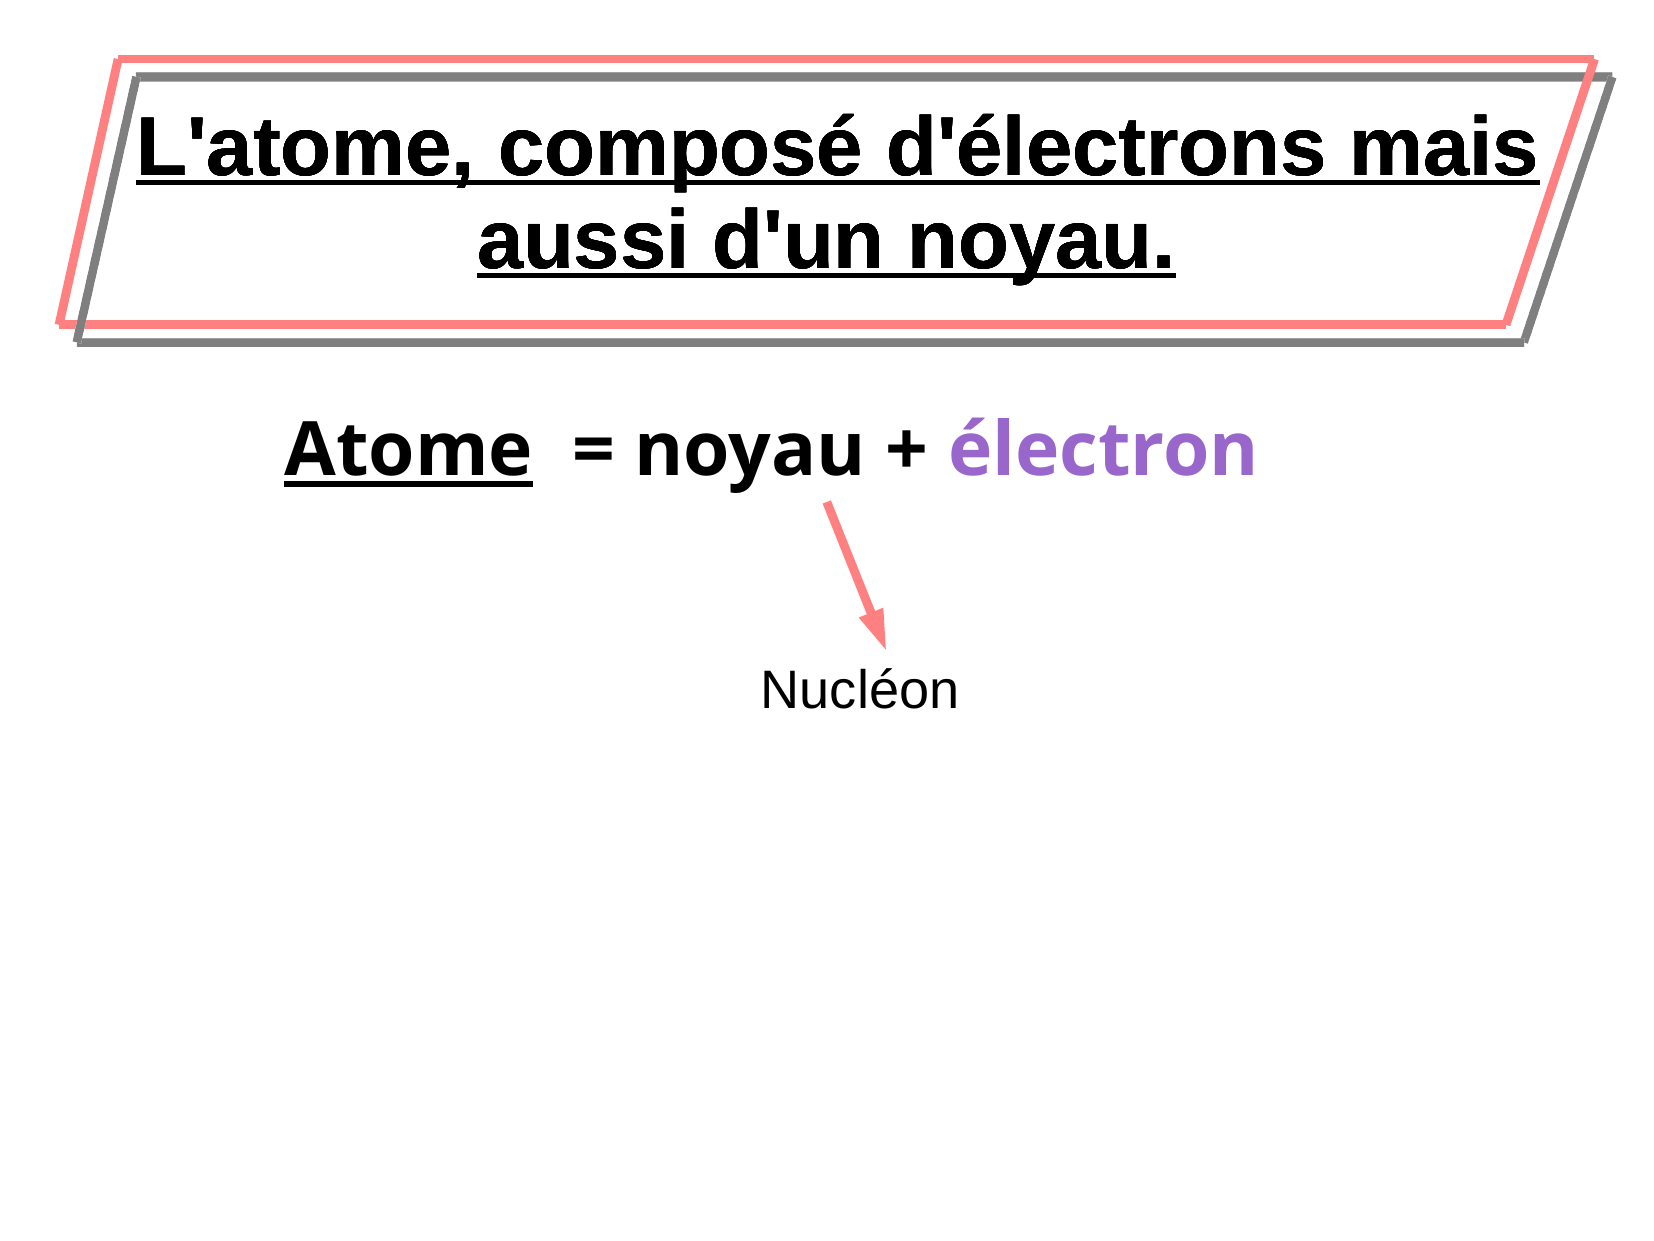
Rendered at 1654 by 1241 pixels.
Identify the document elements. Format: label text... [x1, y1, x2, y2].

text_box Atome = noyau + électron Nucléon [206, 384, 1399, 1152]
text_box L'atome, composé d'électrons mais aussi d'un noyau. [59, 88, 1595, 384]
